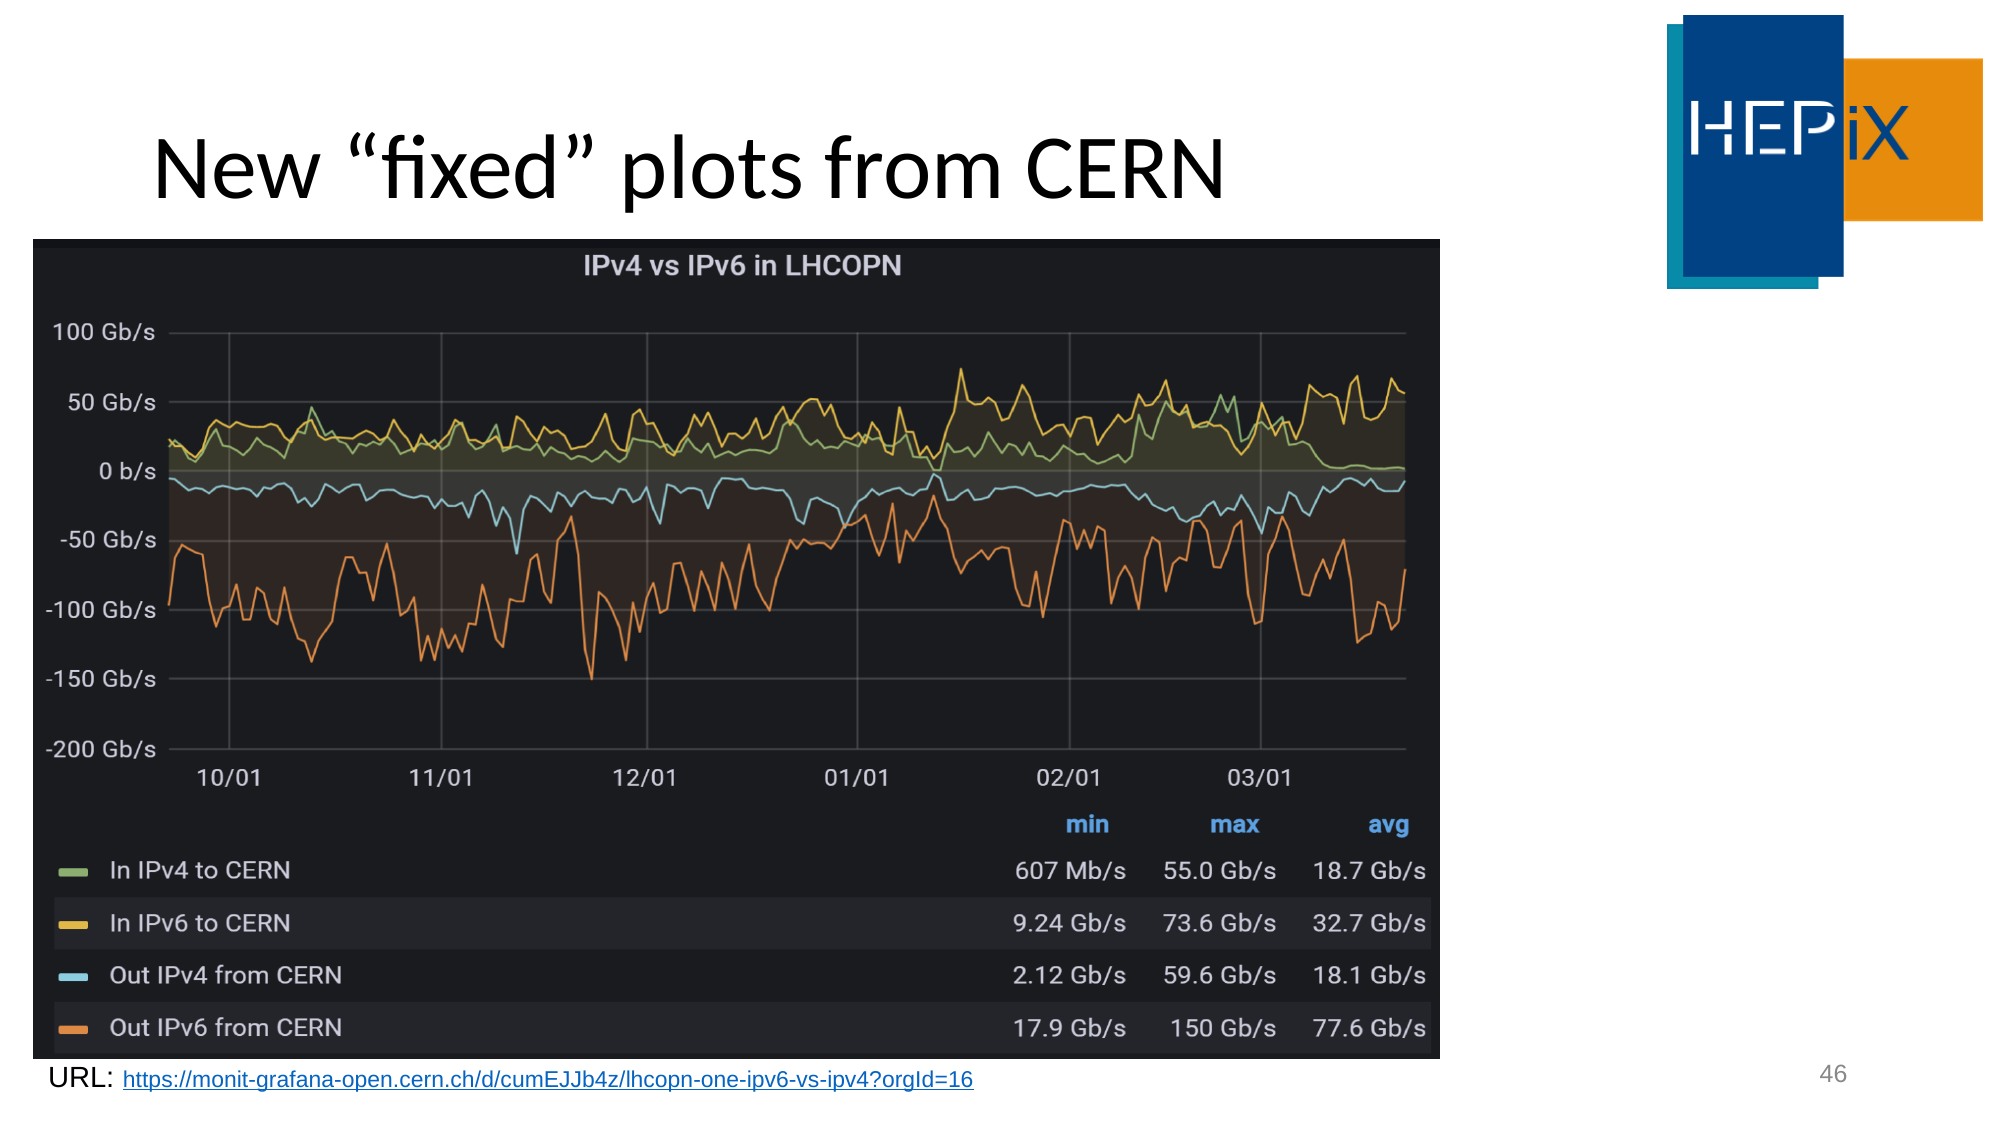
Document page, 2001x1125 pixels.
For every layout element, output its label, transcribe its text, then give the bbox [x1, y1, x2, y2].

picture [1667, 15, 1983, 289]
slide_number <number> [1412, 1042, 1863, 1103]
title New “fixed” plots from CERN [137, 59, 1863, 278]
text_box URL: https://monit-grafana-open.cern.ch/d/cumEJJb4z/lhcopn-one-ipv6-vs-ipv4?orgId=16 [33, 1043, 1027, 1109]
picture [33, 239, 1440, 1059]
